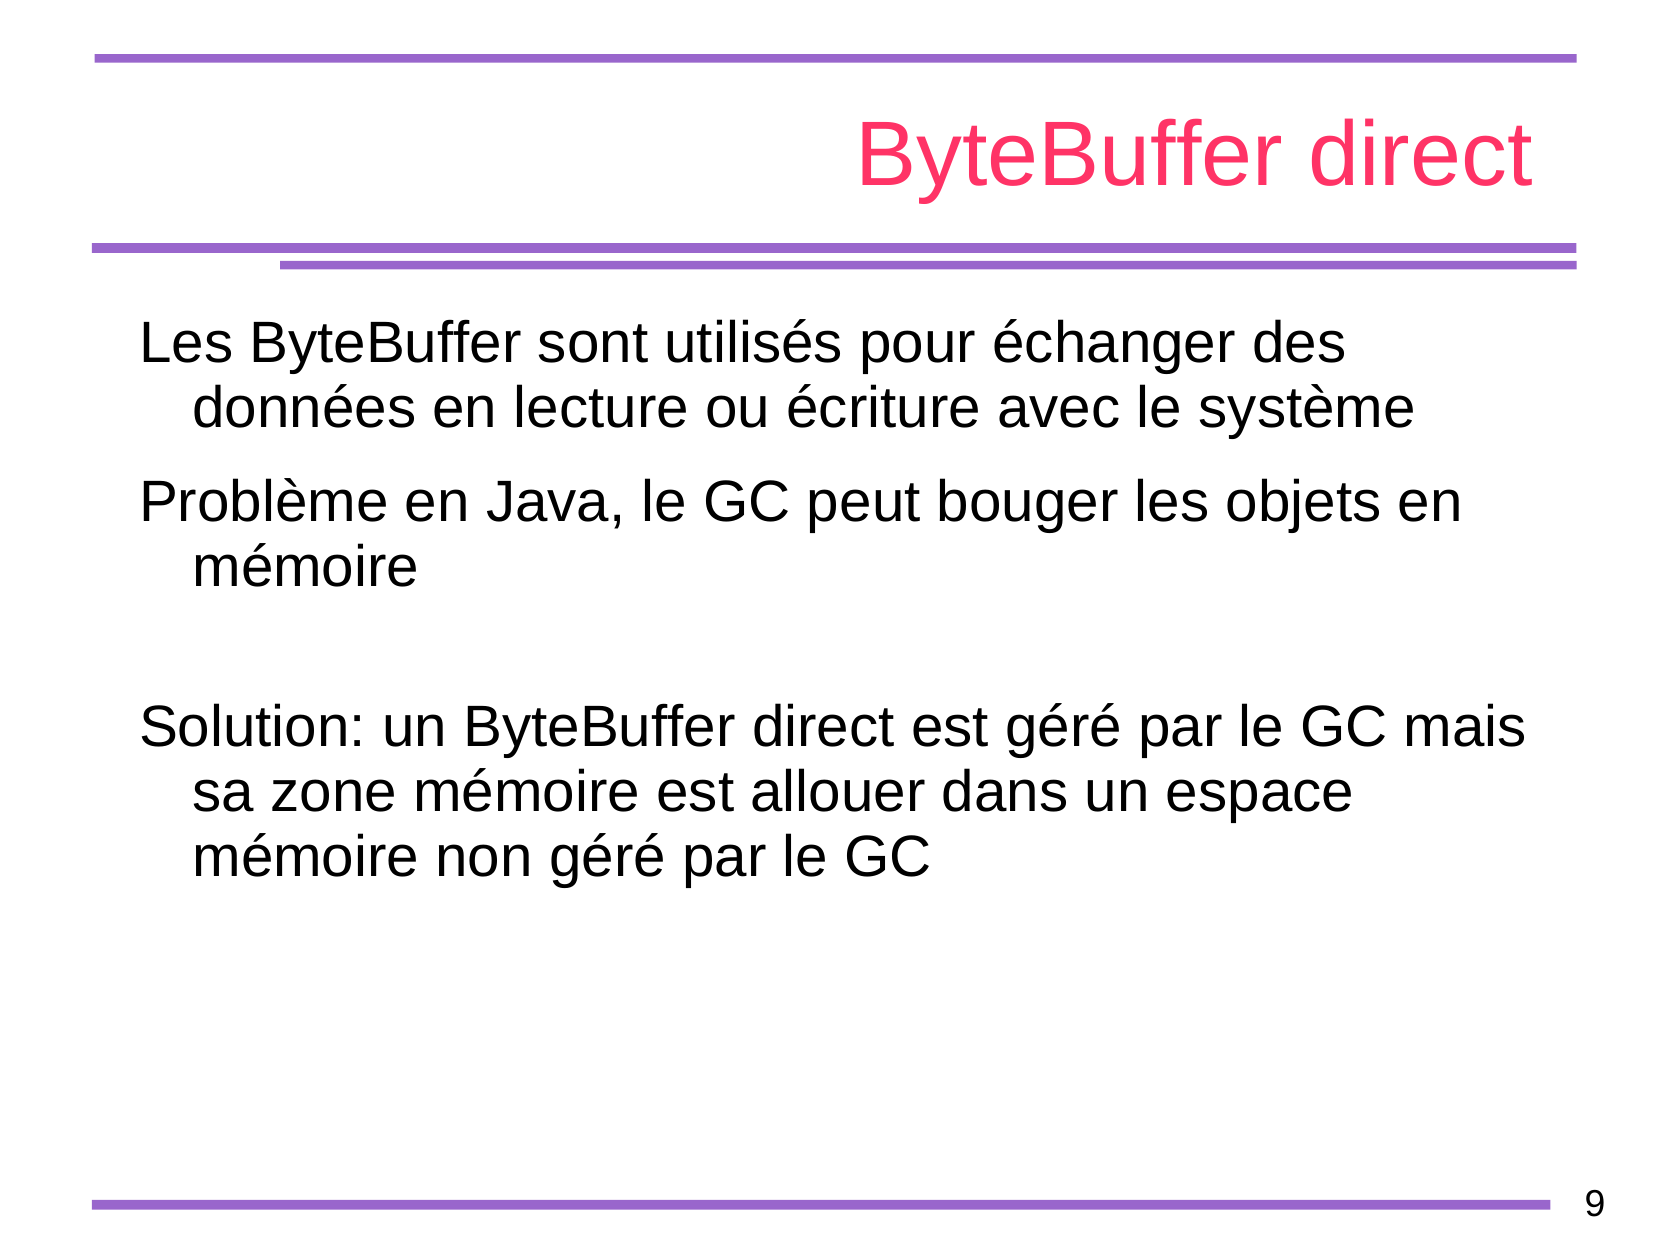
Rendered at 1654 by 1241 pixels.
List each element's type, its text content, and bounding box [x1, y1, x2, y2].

list Les ByteBuffer sont utilisés pour échanger des données en lecture ou écriture avec le système Problème en Java, le GC peut bouger les objets en mémoire Solution: un ByteBuffer direct est géré par le GC mais sa zone mémoire est allouer dans un espace mémoire non géré par le GC [121, 309, 1534, 1162]
title ByteBuffer direct [121, 49, 1534, 257]
